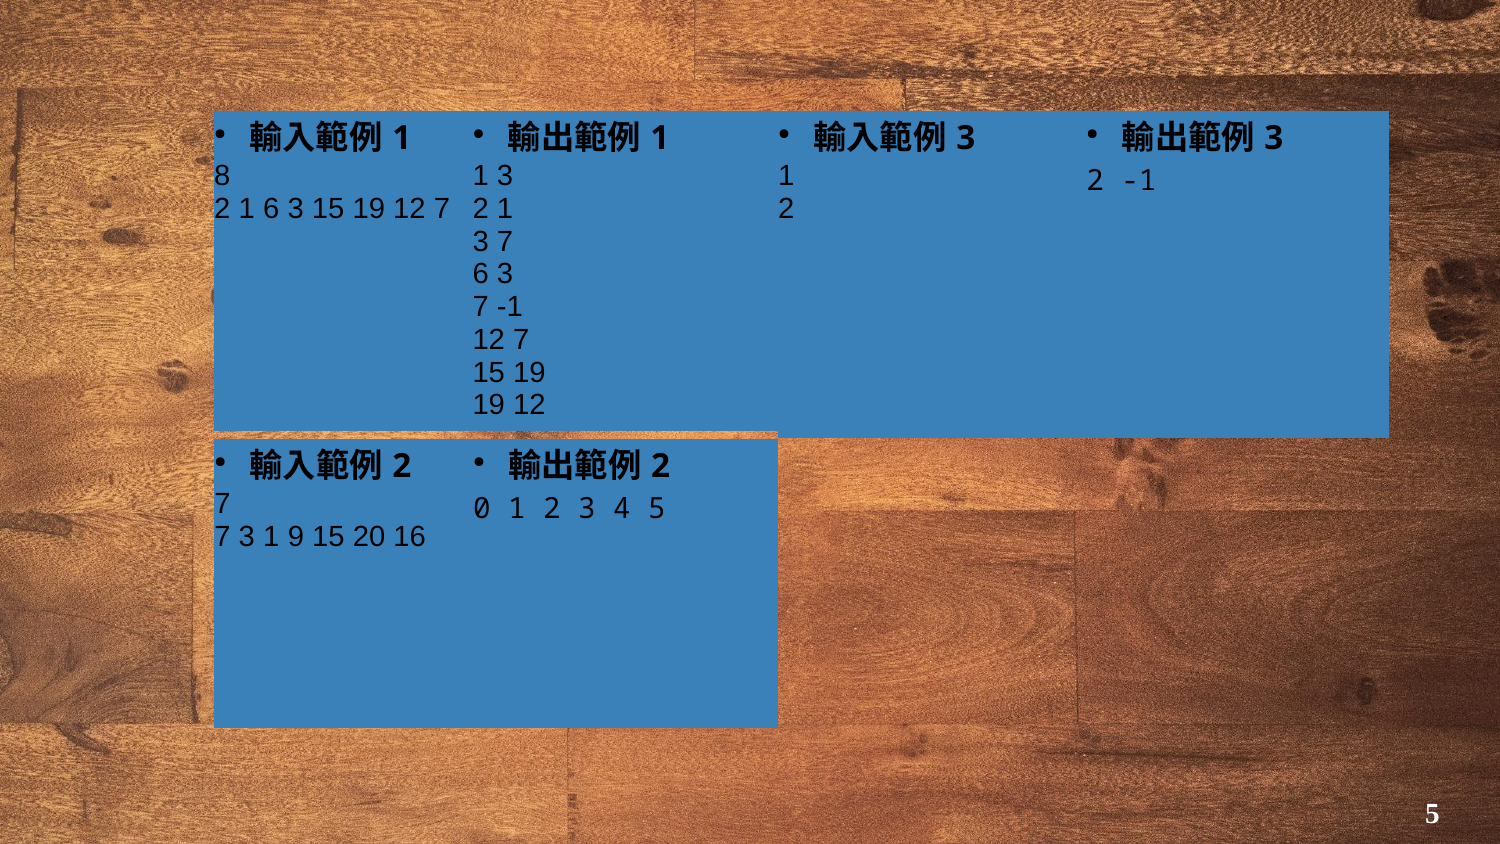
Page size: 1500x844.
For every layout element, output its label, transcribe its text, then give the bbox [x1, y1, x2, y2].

table_header 輸入範例1 8 2 1 6 3 15 19 12 7 [214, 111, 473, 431]
table_header 輸出範例1 1 3 2 1 3 7 6 3 7 -1 12 7 15 19 19 12 [473, 111, 778, 431]
slide_number 5 [1410, 779, 1500, 844]
table_header 輸出範例3 2 -1 [1086, 111, 1389, 438]
table_header 輸出範例2 0 1 2 3 4 5 [473, 439, 778, 728]
table_header 輸入範例2 7 7 3 1 9 15 20 16 [214, 439, 473, 728]
table_header 輸入範例3 1 2 [778, 111, 1086, 438]
